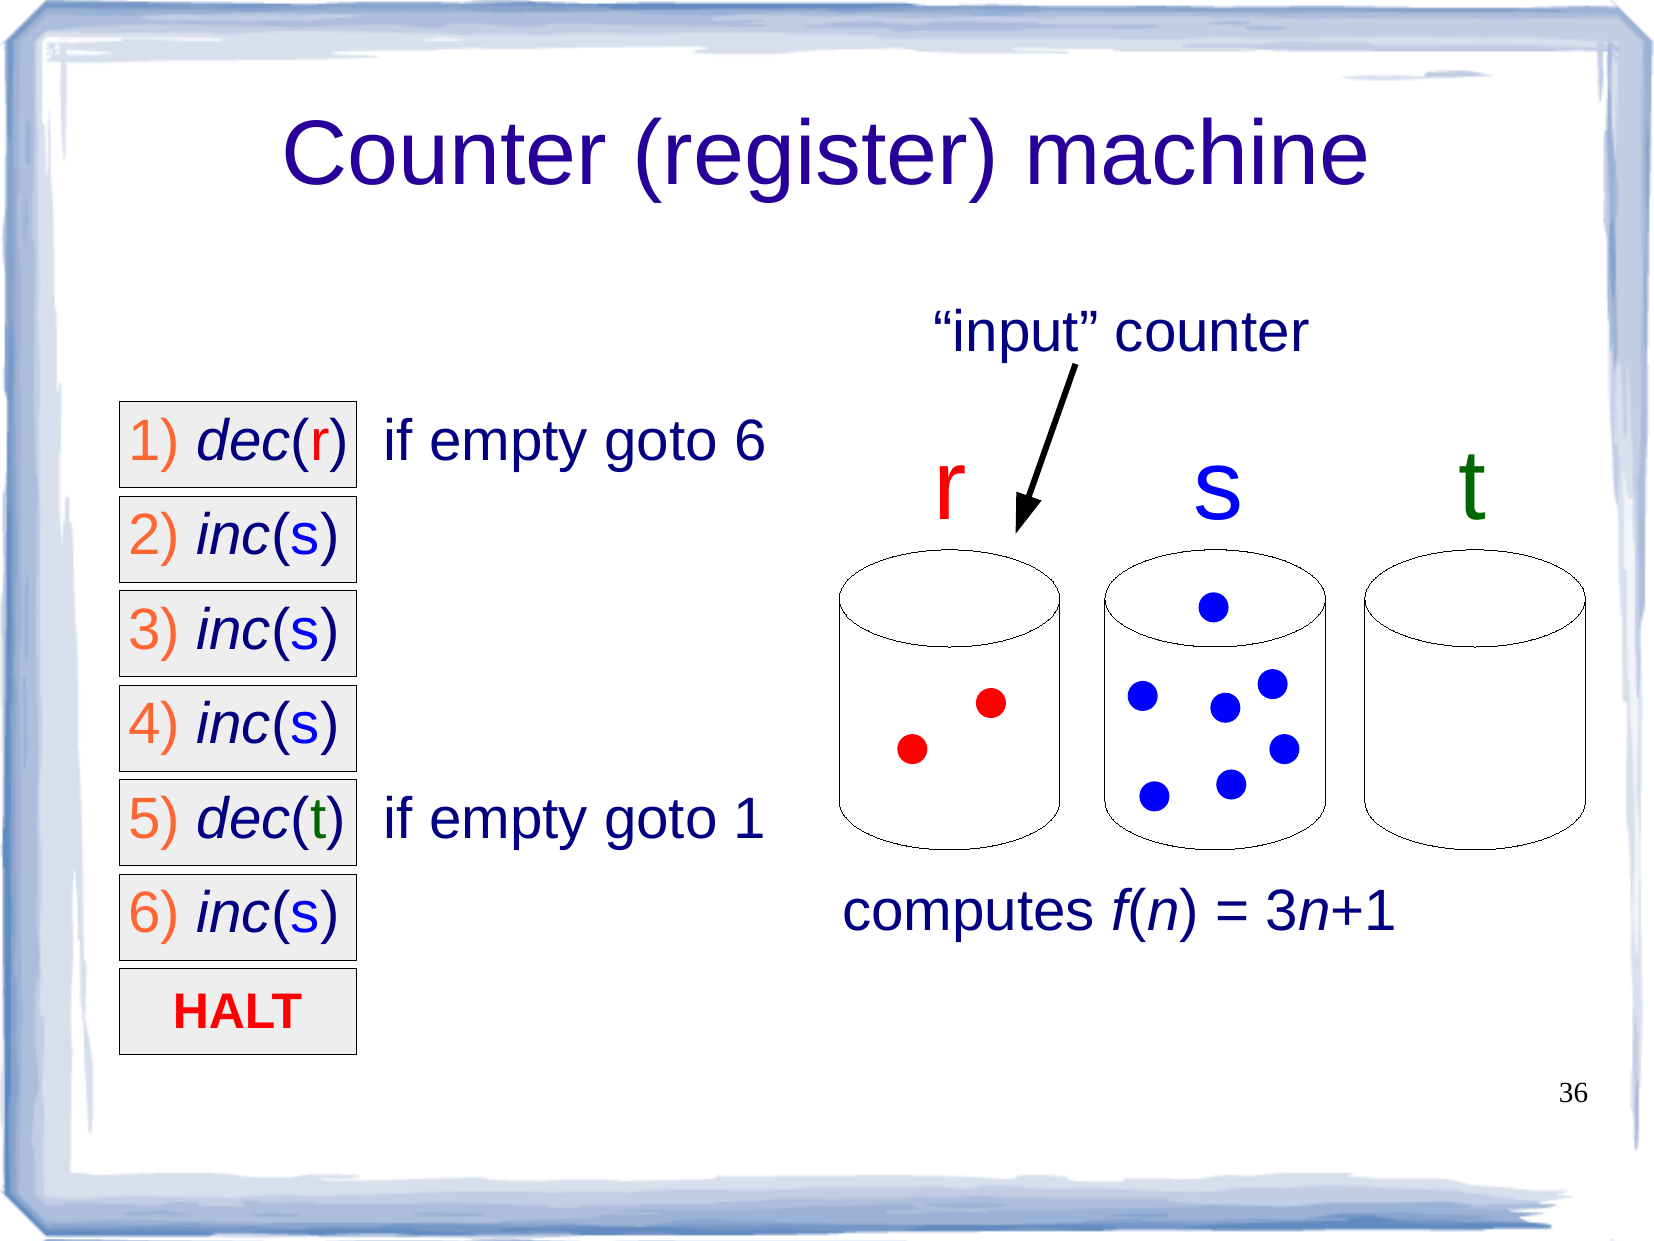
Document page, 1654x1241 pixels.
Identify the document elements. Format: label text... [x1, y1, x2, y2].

text_box s [1193, 429, 1243, 542]
text_box [1198, 592, 1229, 623]
text_box “input” counter [933, 298, 1344, 364]
text_box E[time get to 1 L] = O(n) [1104, 549, 1326, 647]
text_box [1104, 600, 1326, 850]
picture [0, 0, 1654, 1241]
text_box [1364, 600, 1586, 850]
text_box E[time get to 1 L] = O(n) [1364, 549, 1586, 648]
list dec(r) inc(s) inc(s) inc(s) dec(t) inc(s) [110, 312, 734, 947]
text_box r [933, 429, 983, 542]
text_box [839, 604, 1060, 850]
text_box t [1458, 429, 1509, 542]
text_box computes f(n) = 3n+1 [842, 878, 1414, 944]
text_box if empty goto 6 [383, 408, 774, 474]
text_box if empty goto 1 [383, 786, 774, 852]
text_box HALT [119, 968, 357, 1055]
text_box [119, 947, 357, 961]
text_box E[time get to 1 L] = O(n) [839, 549, 1060, 648]
title Counter (register) machine [82, 49, 1571, 257]
